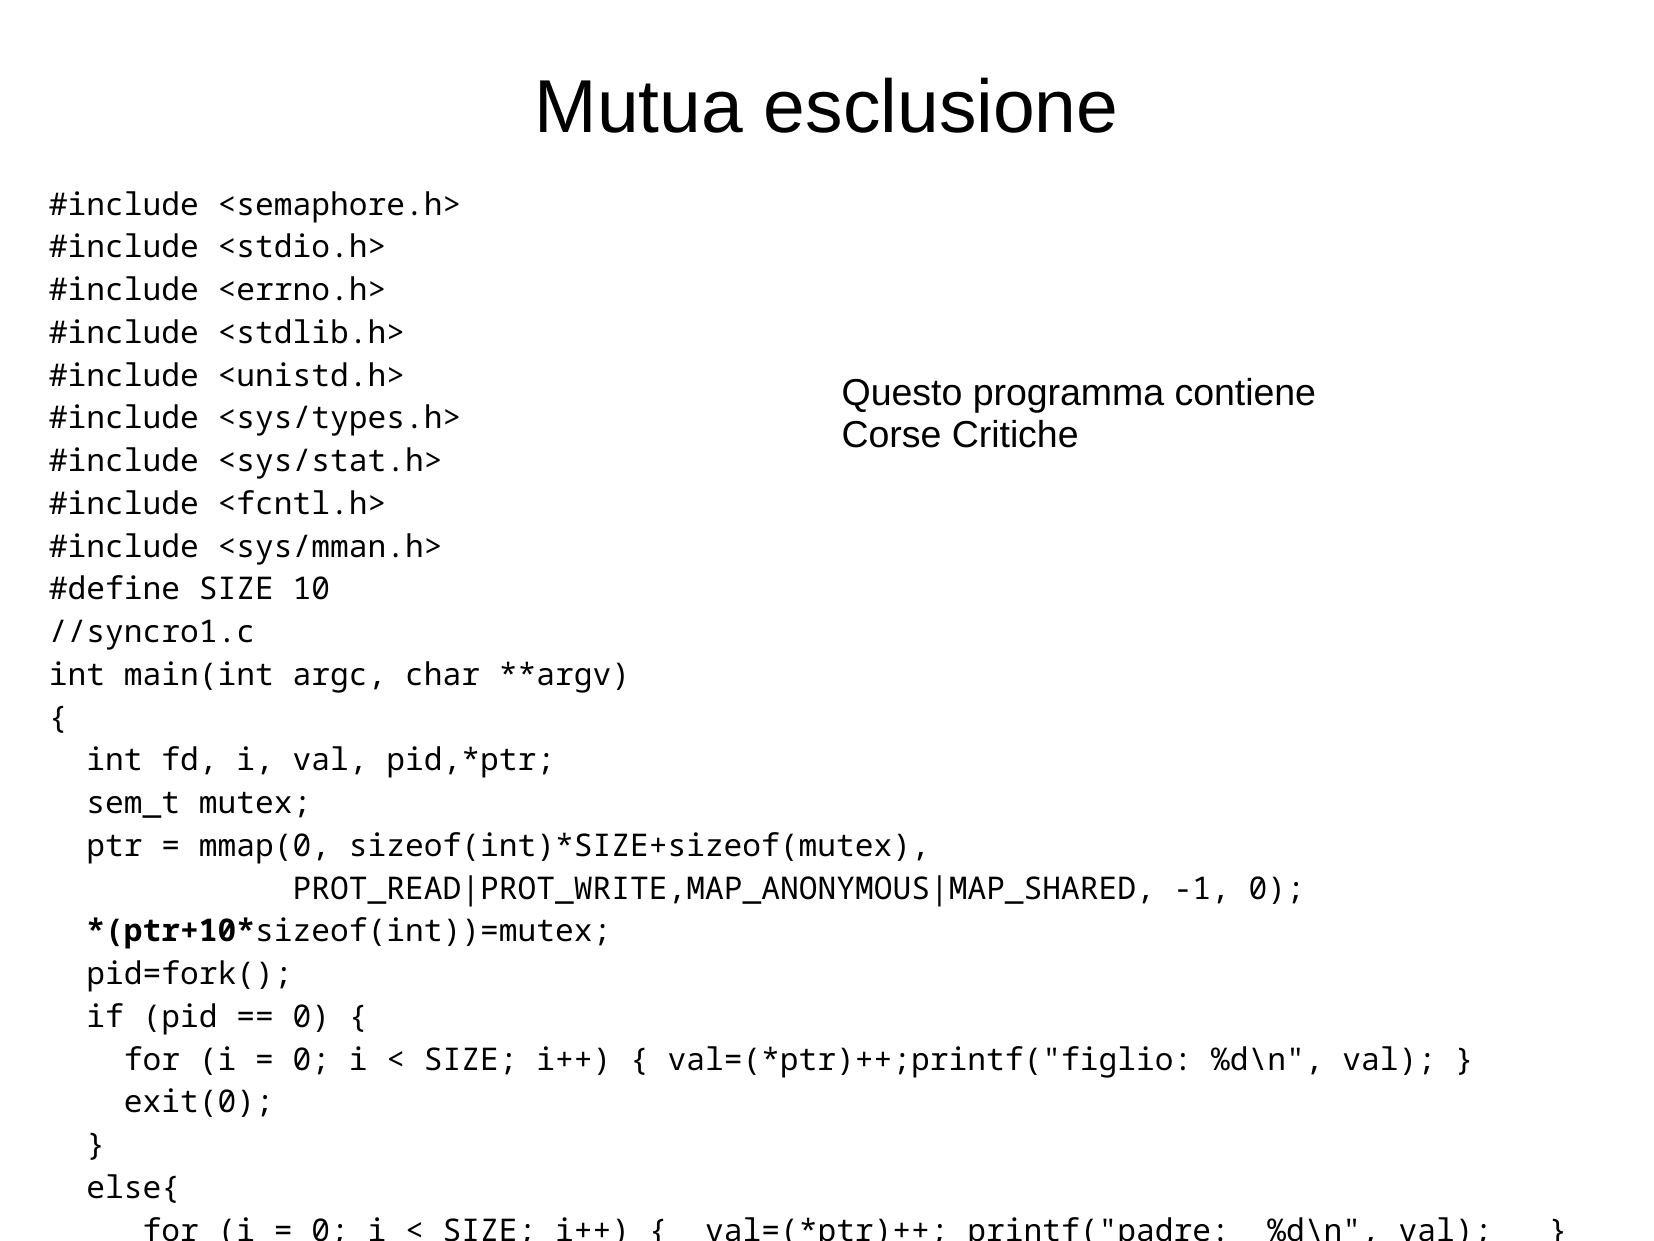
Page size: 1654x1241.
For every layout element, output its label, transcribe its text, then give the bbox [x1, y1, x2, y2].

text_box #include <semaphore.h> #include <stdio.h> #include <errno.h> #include <stdlib.h> #include <unistd.h> #include <sys/types.h> #include <sys/stat.h> #include <fcntl.h> #include <sys/mman.h> #define SIZE 10 //syncro1.c int main(int argc, char **argv) { int fd, i, val, pid,*ptr; sem_t mutex; ptr = mmap(0, sizeof(int)*SIZE+sizeof(mutex), PROT_READ|PROT_WRITE,MAP_ANONYMOUS|MAP_SHARED, -1, 0); *(ptr+10*sizeof(int))=mutex; pid=fork(); if (pid == 0) { for (i = 0; i < SIZE; i++) { val=(*ptr)++;printf("figlio: %d\n", val); } exit(0); } else{ for (i = 0; i < SIZE; i++) { val=(*ptr)++; printf("padre: %d\n", val); } exit(0); } } [34, 174, 1654, 1212]
text_box Questo programma contiene Corse Critiche [826, 363, 1350, 463]
title Mutua esclusione [82, 2, 1571, 174]
